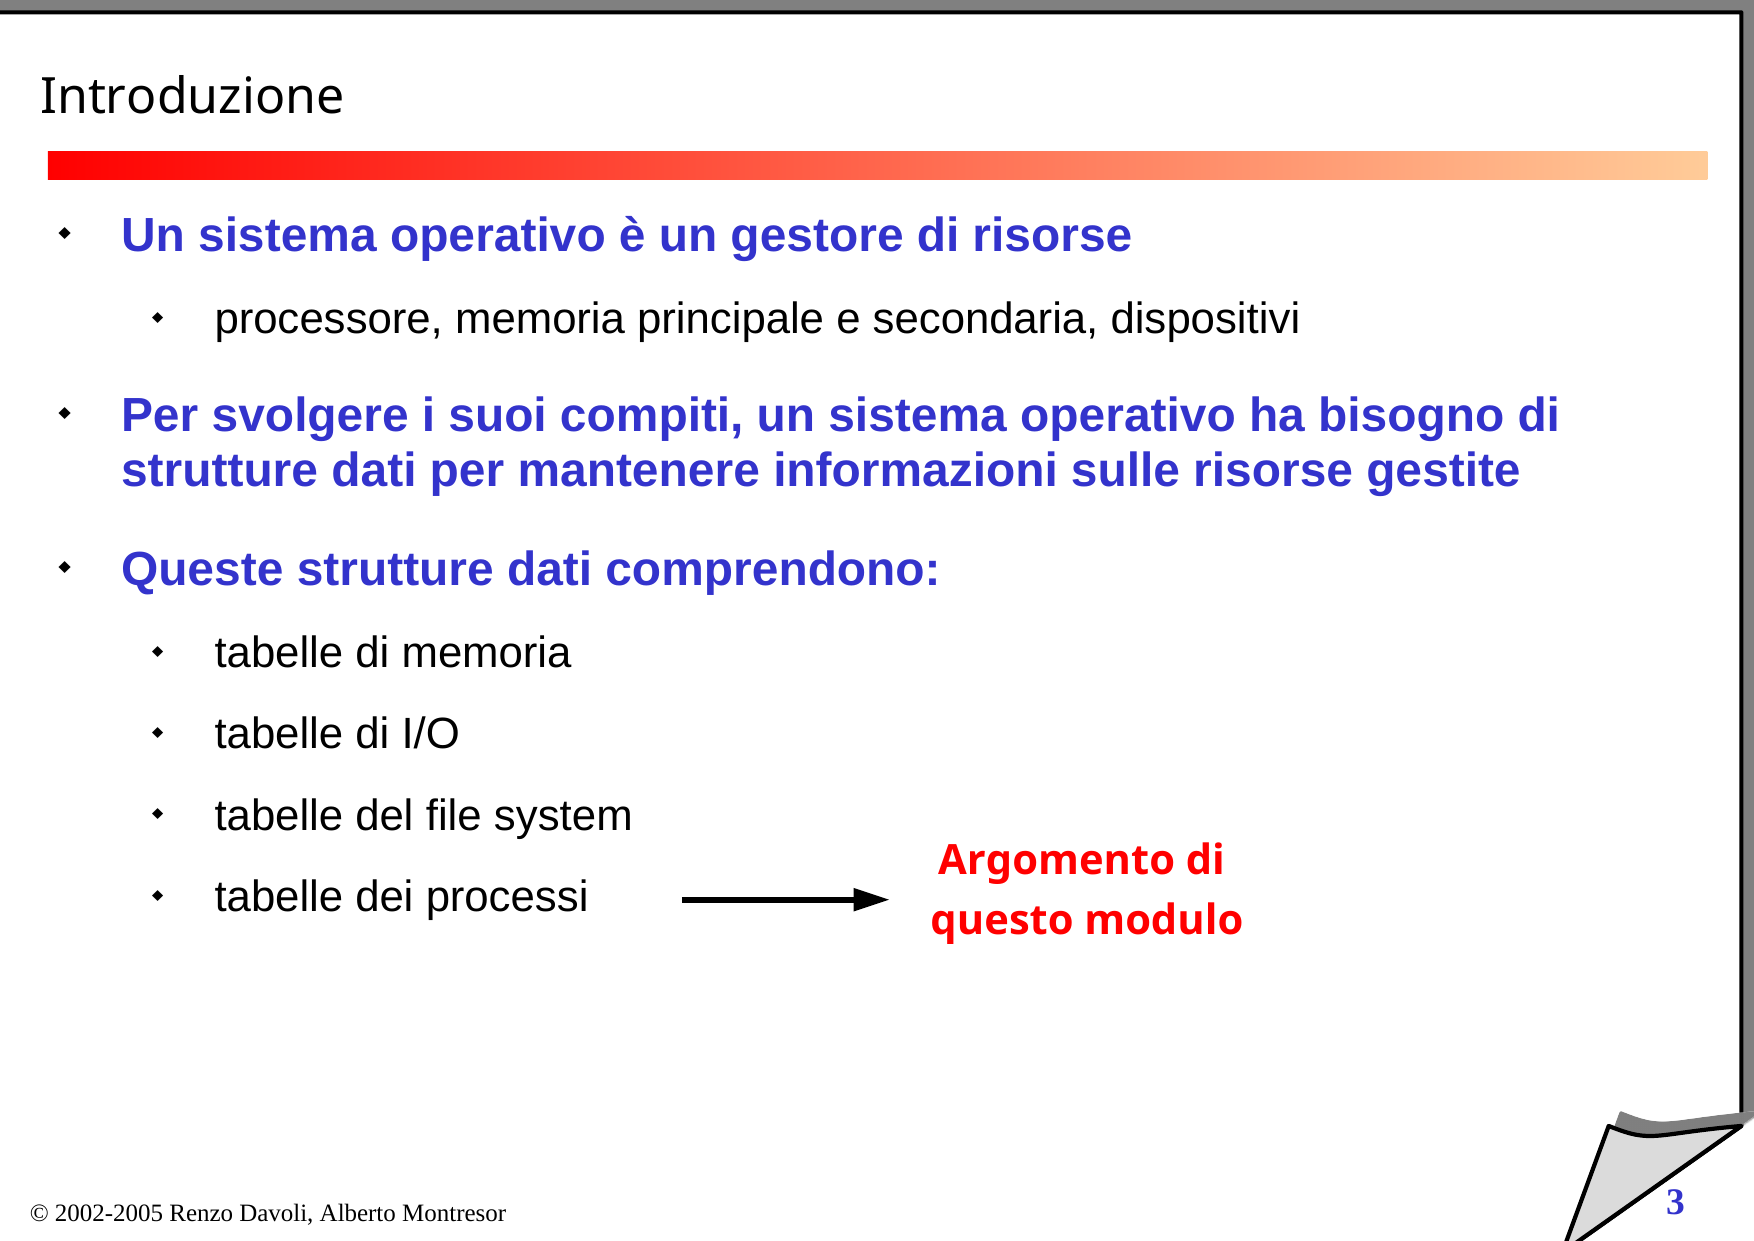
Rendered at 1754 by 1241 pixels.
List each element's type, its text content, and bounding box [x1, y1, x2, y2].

title Introduzione [40, 49, 1714, 144]
text_box Argomento di questo modulo [930, 827, 1282, 959]
list Un sistema operativo è un gestore di risorse processore, memoria principale e secondaria, dispositivi Per svolgere i suoi compiti, un sistema operativo ha bisogno di strutture dati per mantenere informazioni sulle risorse gestite Queste strutture dati comprendono: tabelle di memoria tabelle di I/O tabelle del file system tabelle dei processi [58, 206, 1696, 994]
